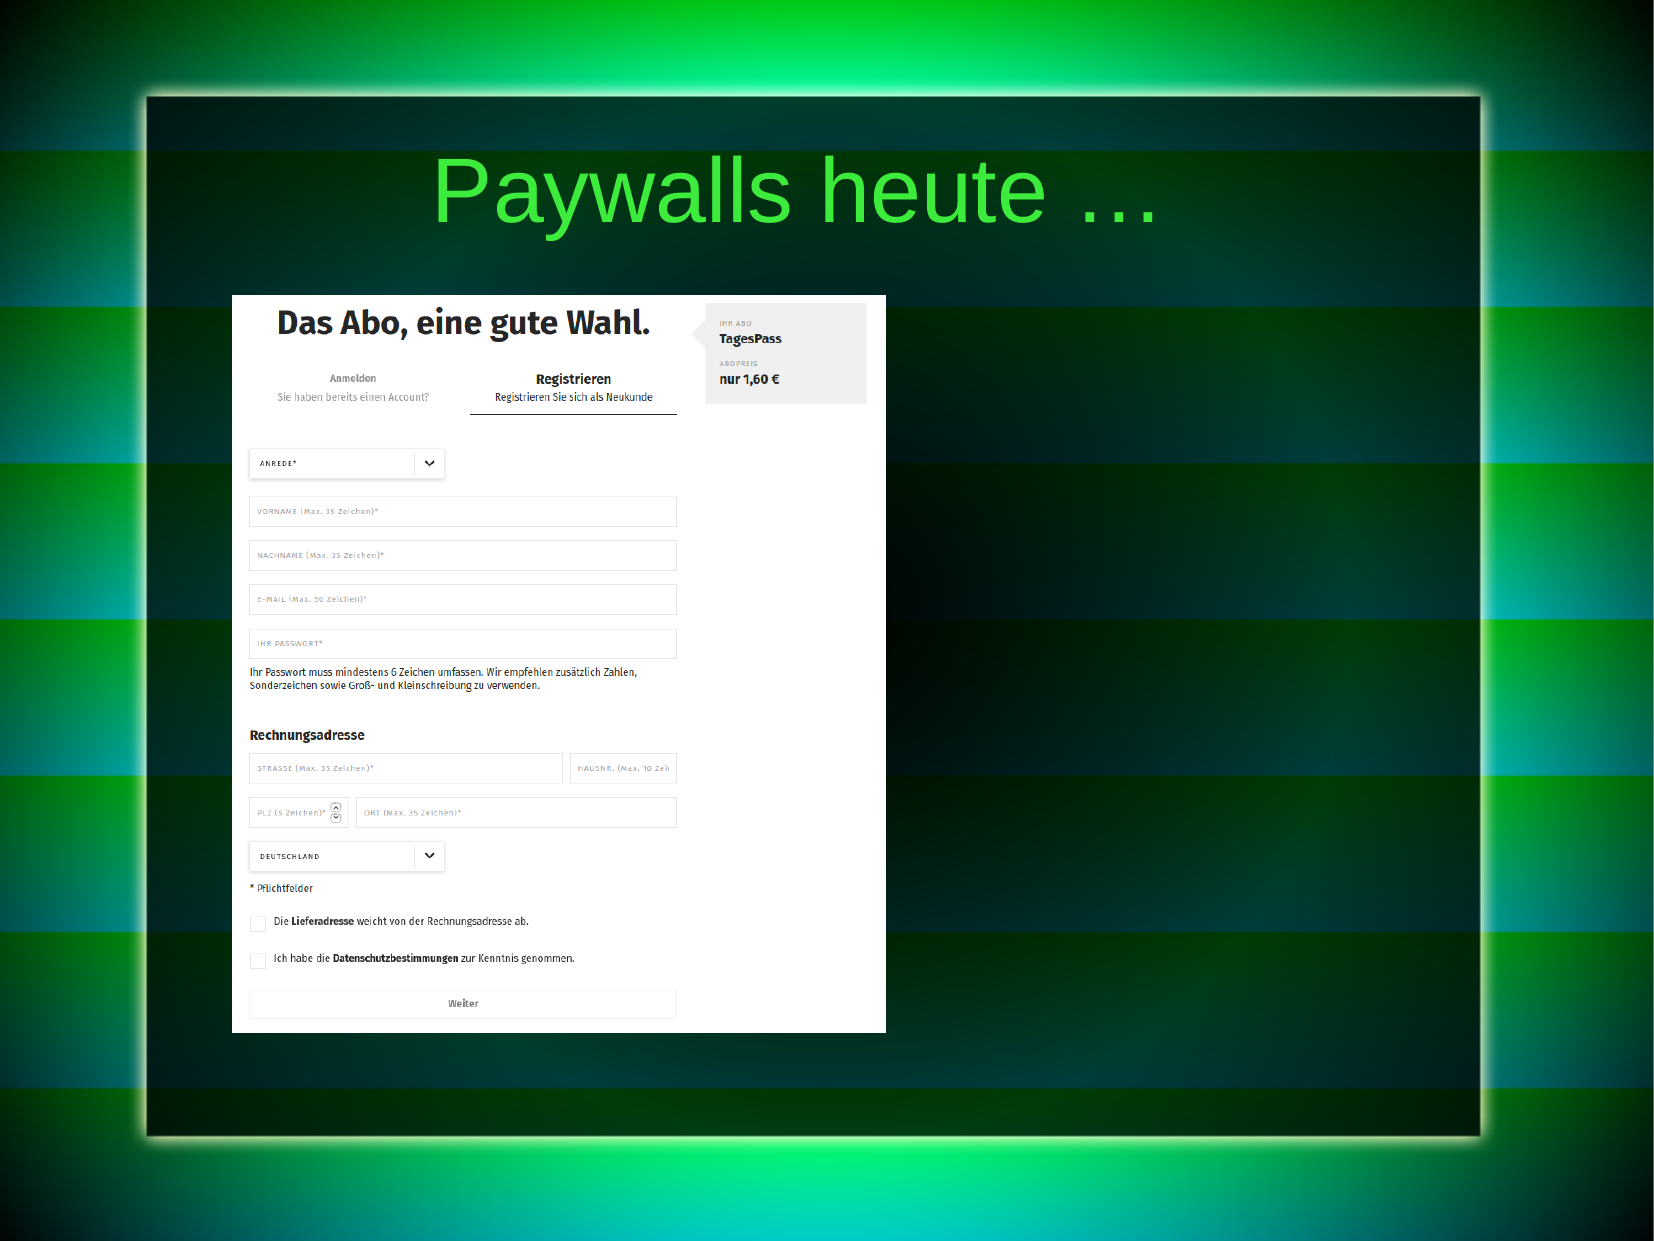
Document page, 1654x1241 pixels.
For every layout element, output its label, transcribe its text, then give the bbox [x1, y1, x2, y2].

picture [0, 0, 1654, 1241]
title Paywalls heute … [147, 94, 1477, 287]
